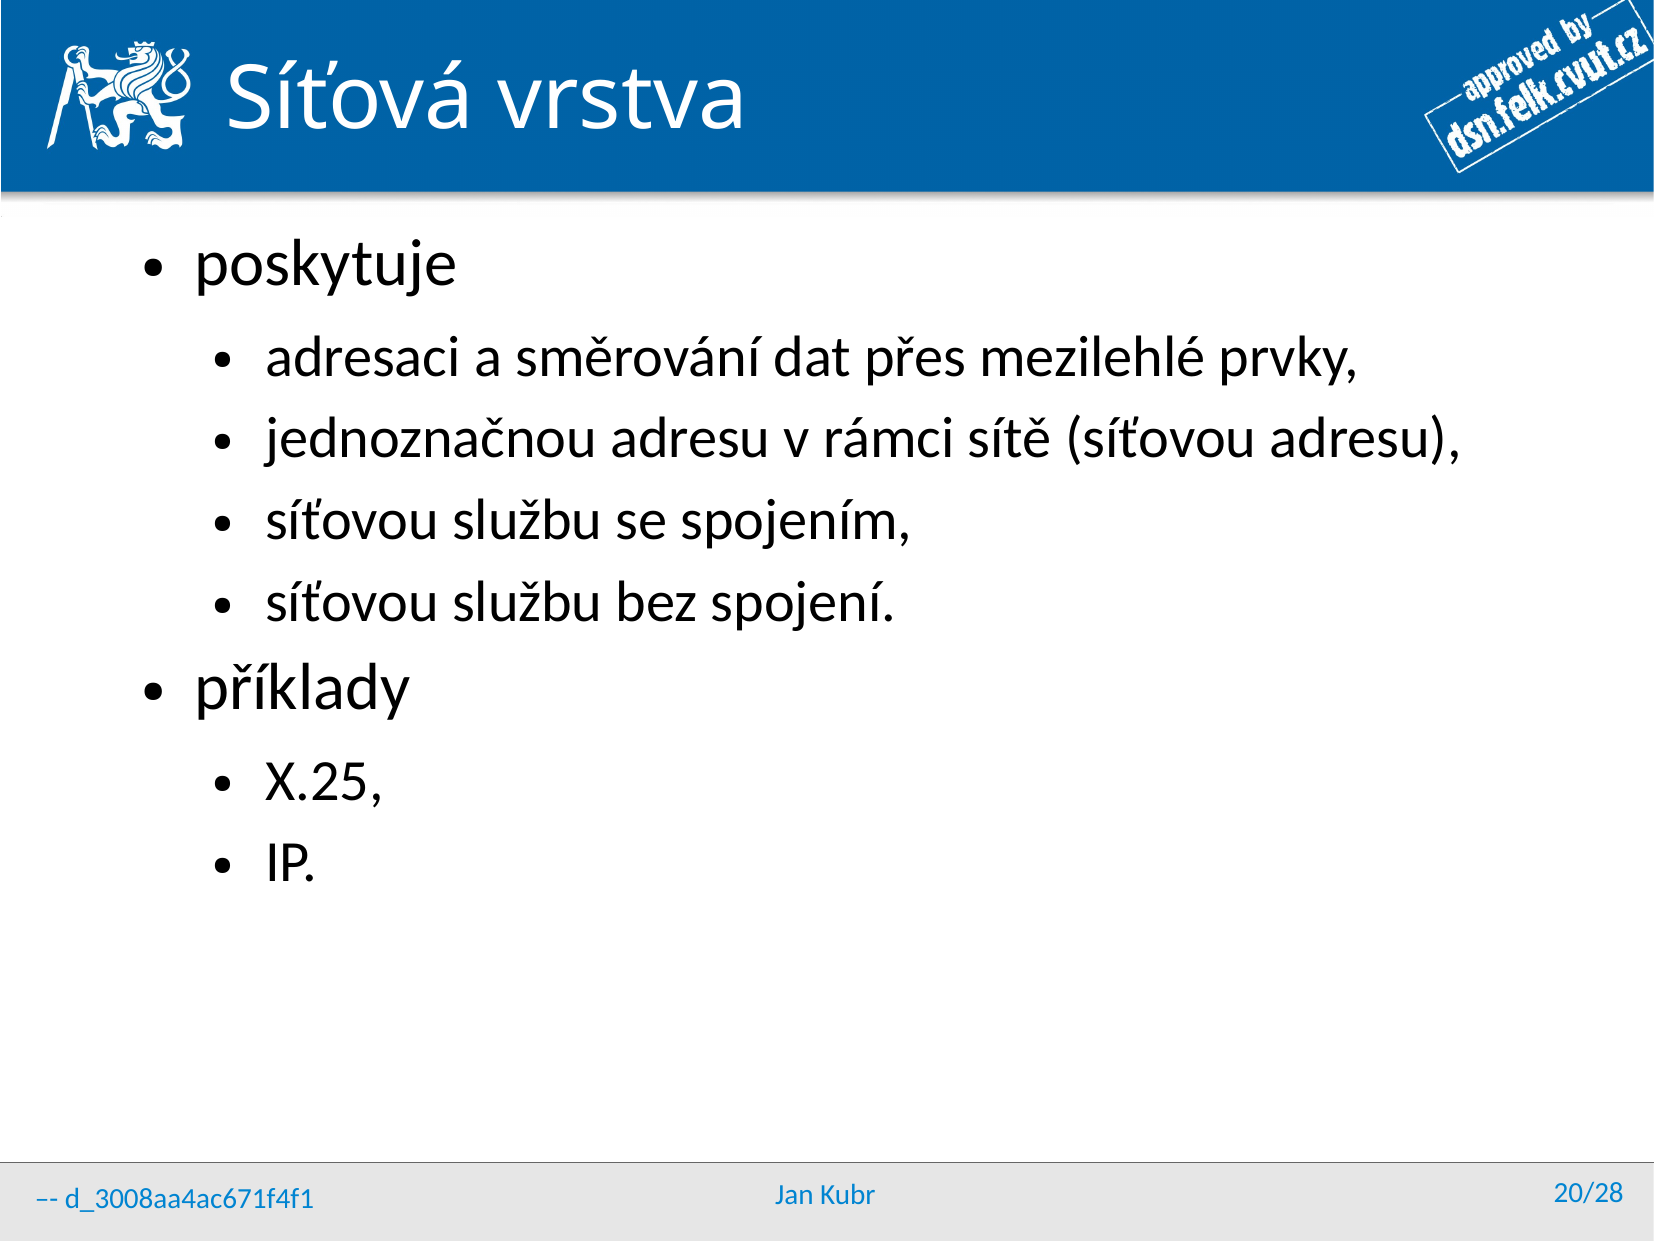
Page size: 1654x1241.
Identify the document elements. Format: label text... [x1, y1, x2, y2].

list poskytuje adresaci a směrování dat přes mezilehlé prvky, jednoznačnou adresu v rámci sítě (síťovou adresu), síťovou službu se spojením, síťovou službu bez spojení. příklady X.25, IP. [123, 235, 1536, 1063]
title Síťová vrstva [225, 0, 1426, 188]
picture [1, 0, 1654, 217]
